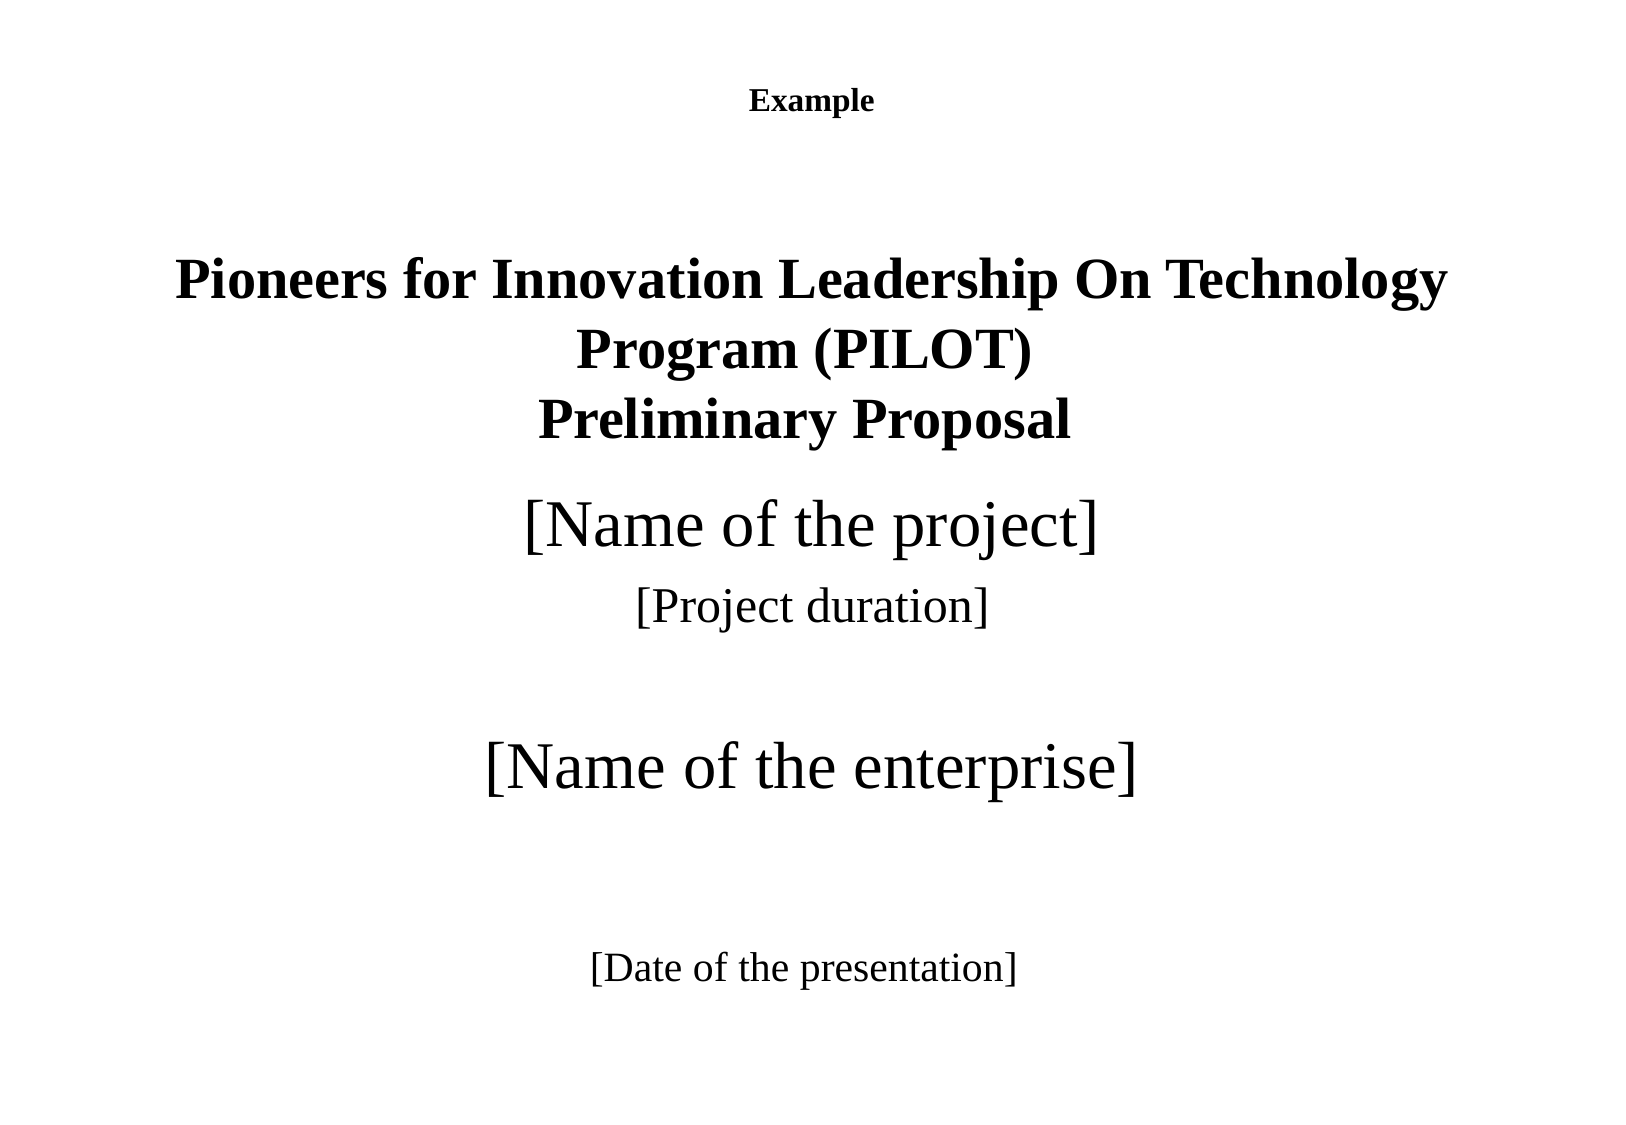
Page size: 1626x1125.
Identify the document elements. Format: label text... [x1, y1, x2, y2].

text_box Pioneers for Innovation Leadership On Technology Program (PILOT) Preliminary Proposal [122, 233, 1503, 420]
text_box Example [734, 70, 890, 125]
text_box [Name of the project] [Project duration] [Name of the enterprise] [Date of the presentation] [81, 472, 1544, 1055]
